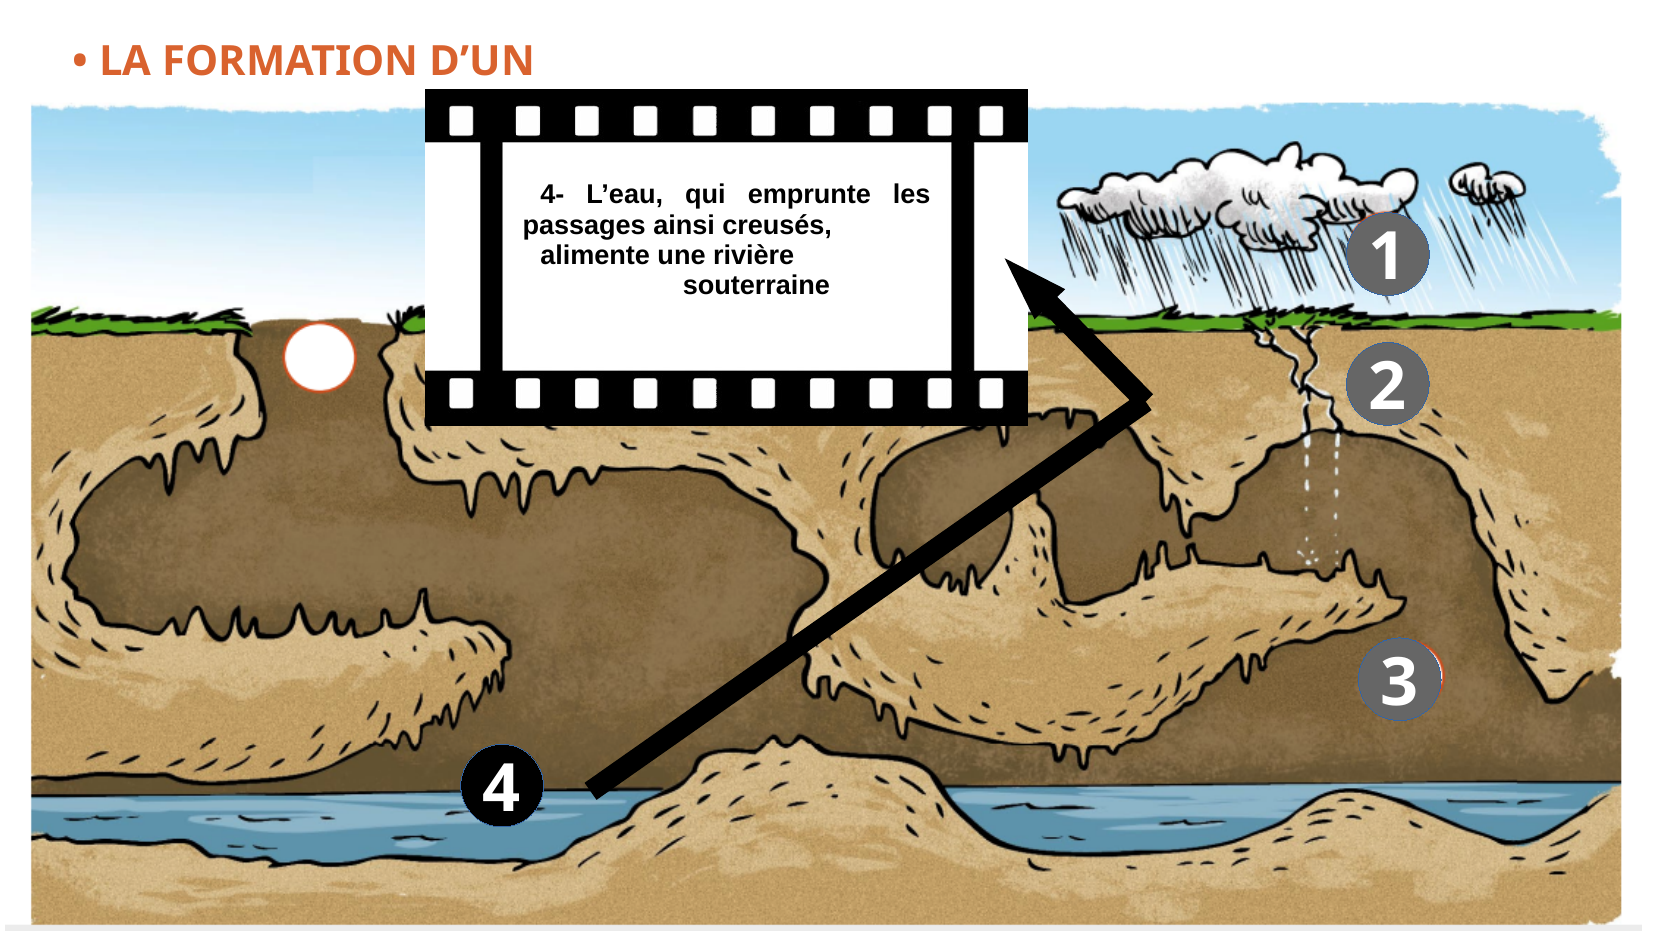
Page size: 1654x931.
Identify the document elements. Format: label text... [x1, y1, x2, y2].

text_box 4- L’eau, qui emprunte les passages ainsi creusés, alimente une rivière souterraine [507, 141, 945, 352]
text_box 1 [1346, 212, 1430, 296]
text_box 2 [1346, 342, 1430, 426]
text_box 4 [460, 744, 544, 827]
text_box • LA FORMATION D’UN GOUFFRE [47, 23, 686, 86]
picture [5, 89, 1642, 931]
text_box 3 [1358, 637, 1442, 721]
